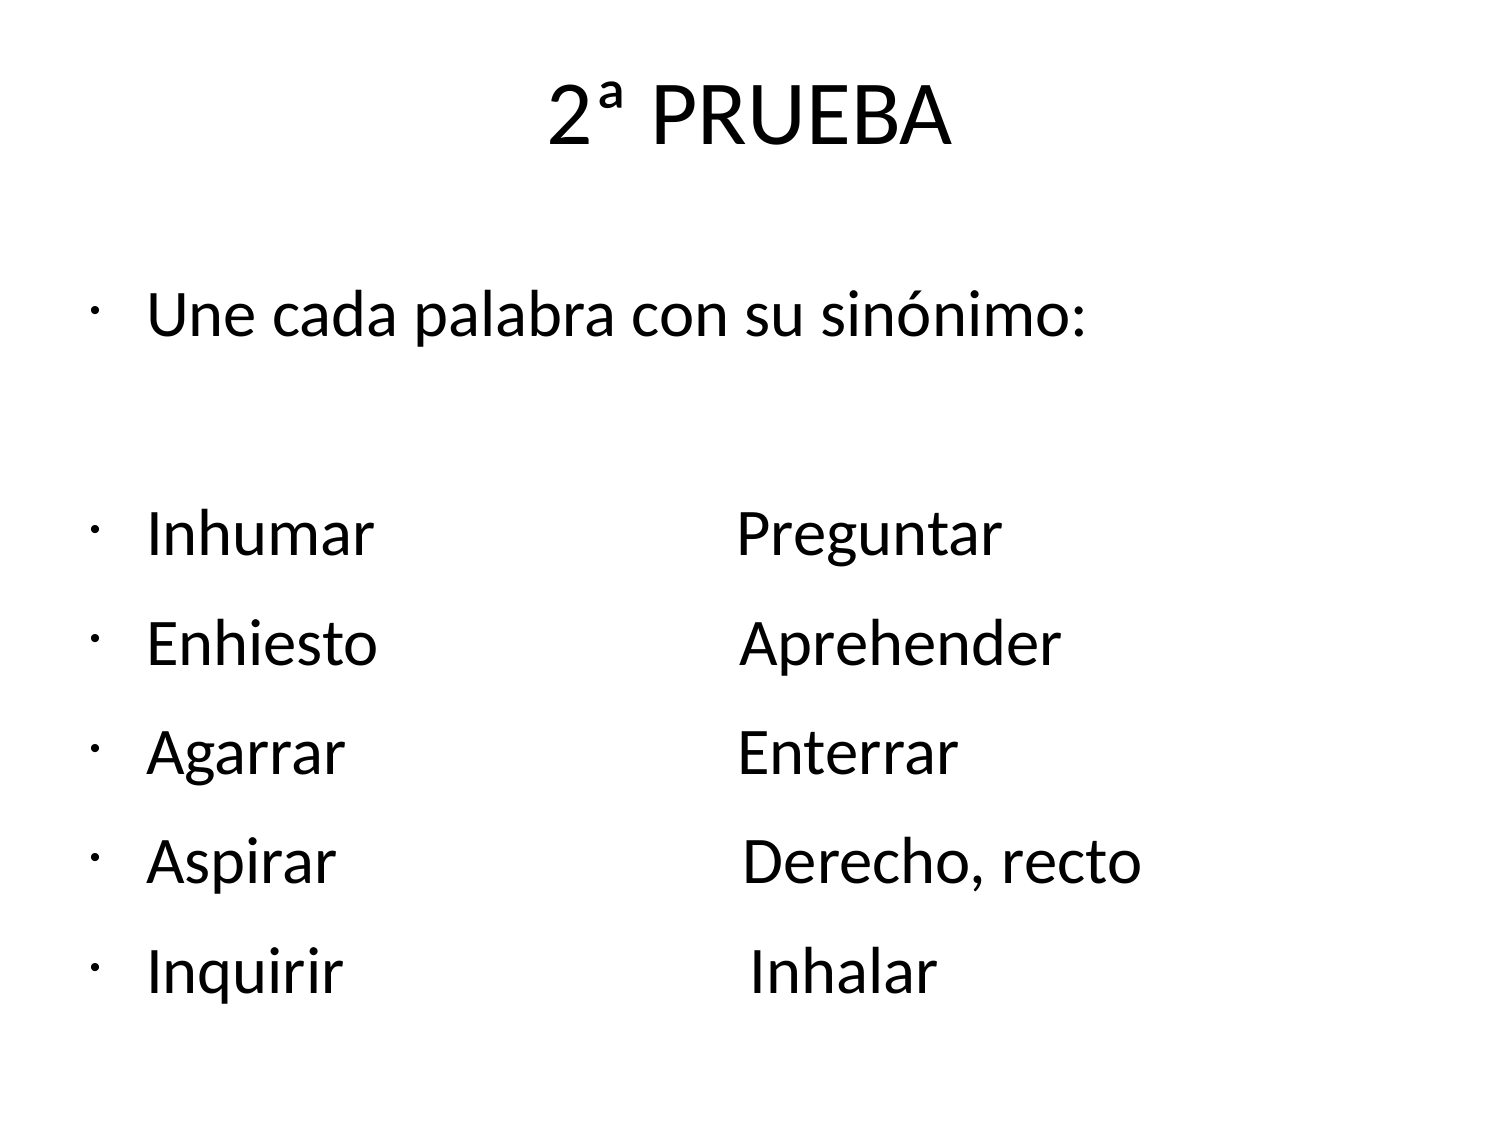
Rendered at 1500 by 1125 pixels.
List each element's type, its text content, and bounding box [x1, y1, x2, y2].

list Une cada palabra con su sinónimo: Inhumar Preguntar Enhiesto Aprehender Agarrar Enterrar Aspirar Derecho, recto Inquirir Inhalar [75, 262, 1425, 1005]
title 2ª PRUEBA [75, 45, 1425, 233]
